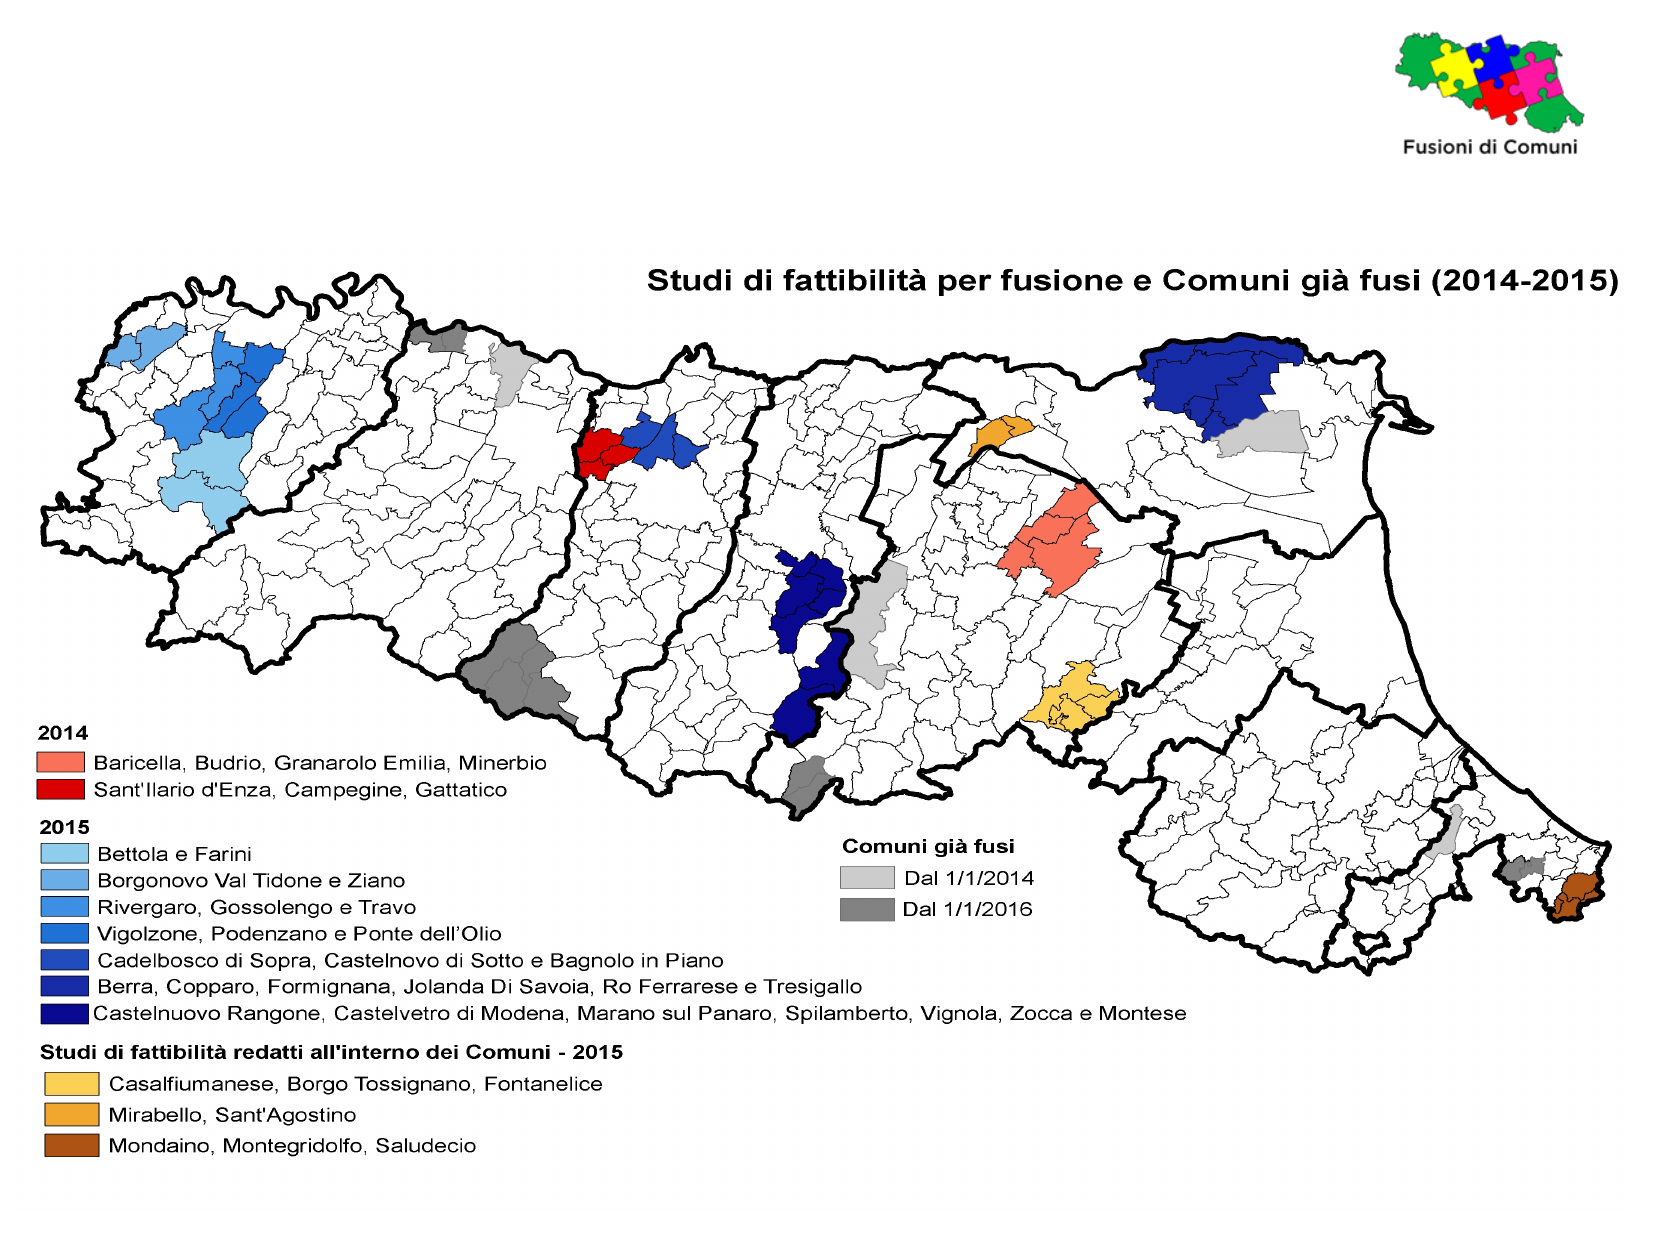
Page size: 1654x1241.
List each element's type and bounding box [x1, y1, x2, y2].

picture [10, 247, 1630, 1210]
picture [1393, 29, 1587, 159]
